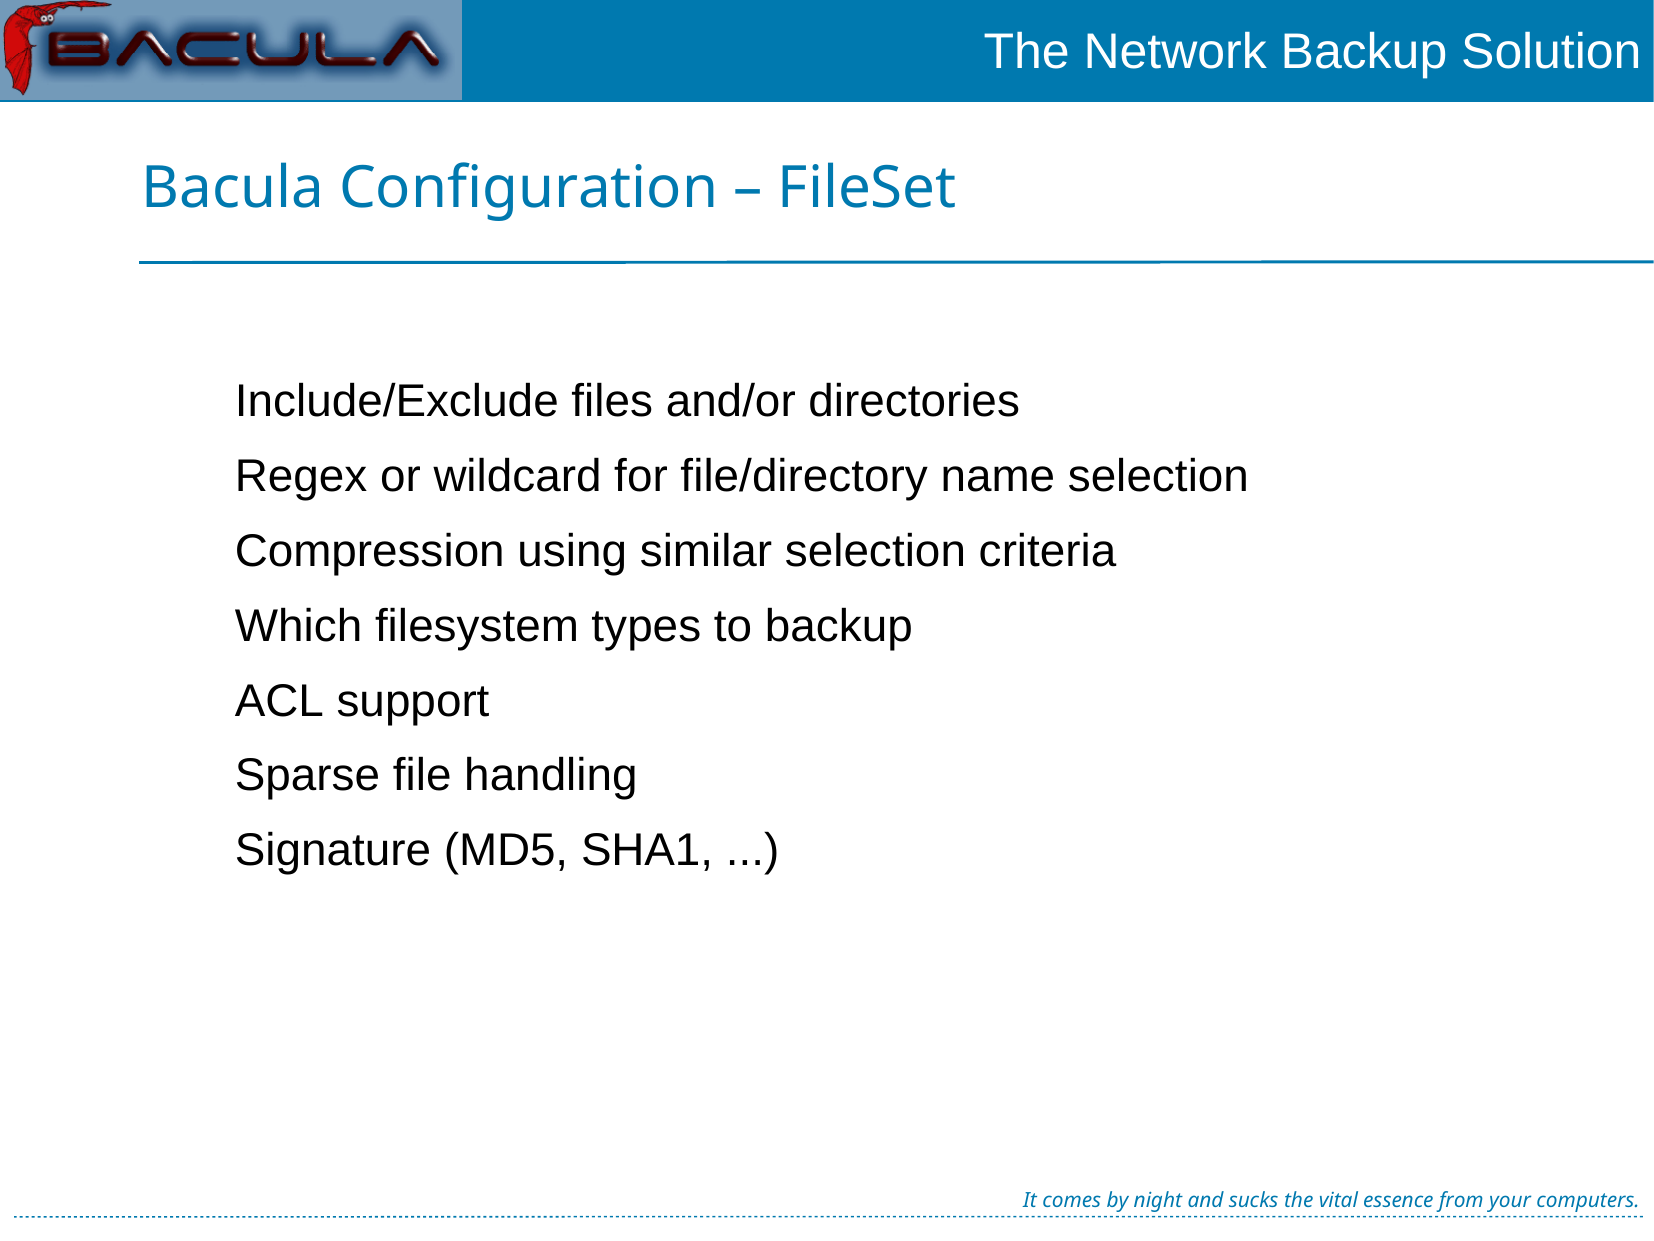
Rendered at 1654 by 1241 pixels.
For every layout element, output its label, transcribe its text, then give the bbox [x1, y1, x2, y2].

list Include/Exclude files and/or directories Regex or wildcard for file/directory name selection Compression using similar selection criteria Which filesystem types to backup ACL support Sparse file handling Signature (MD5, SHA1, ...) [140, 375, 1534, 1127]
title Bacula Configuration – FileSet [141, 112, 1501, 226]
picture [0, 0, 461, 99]
